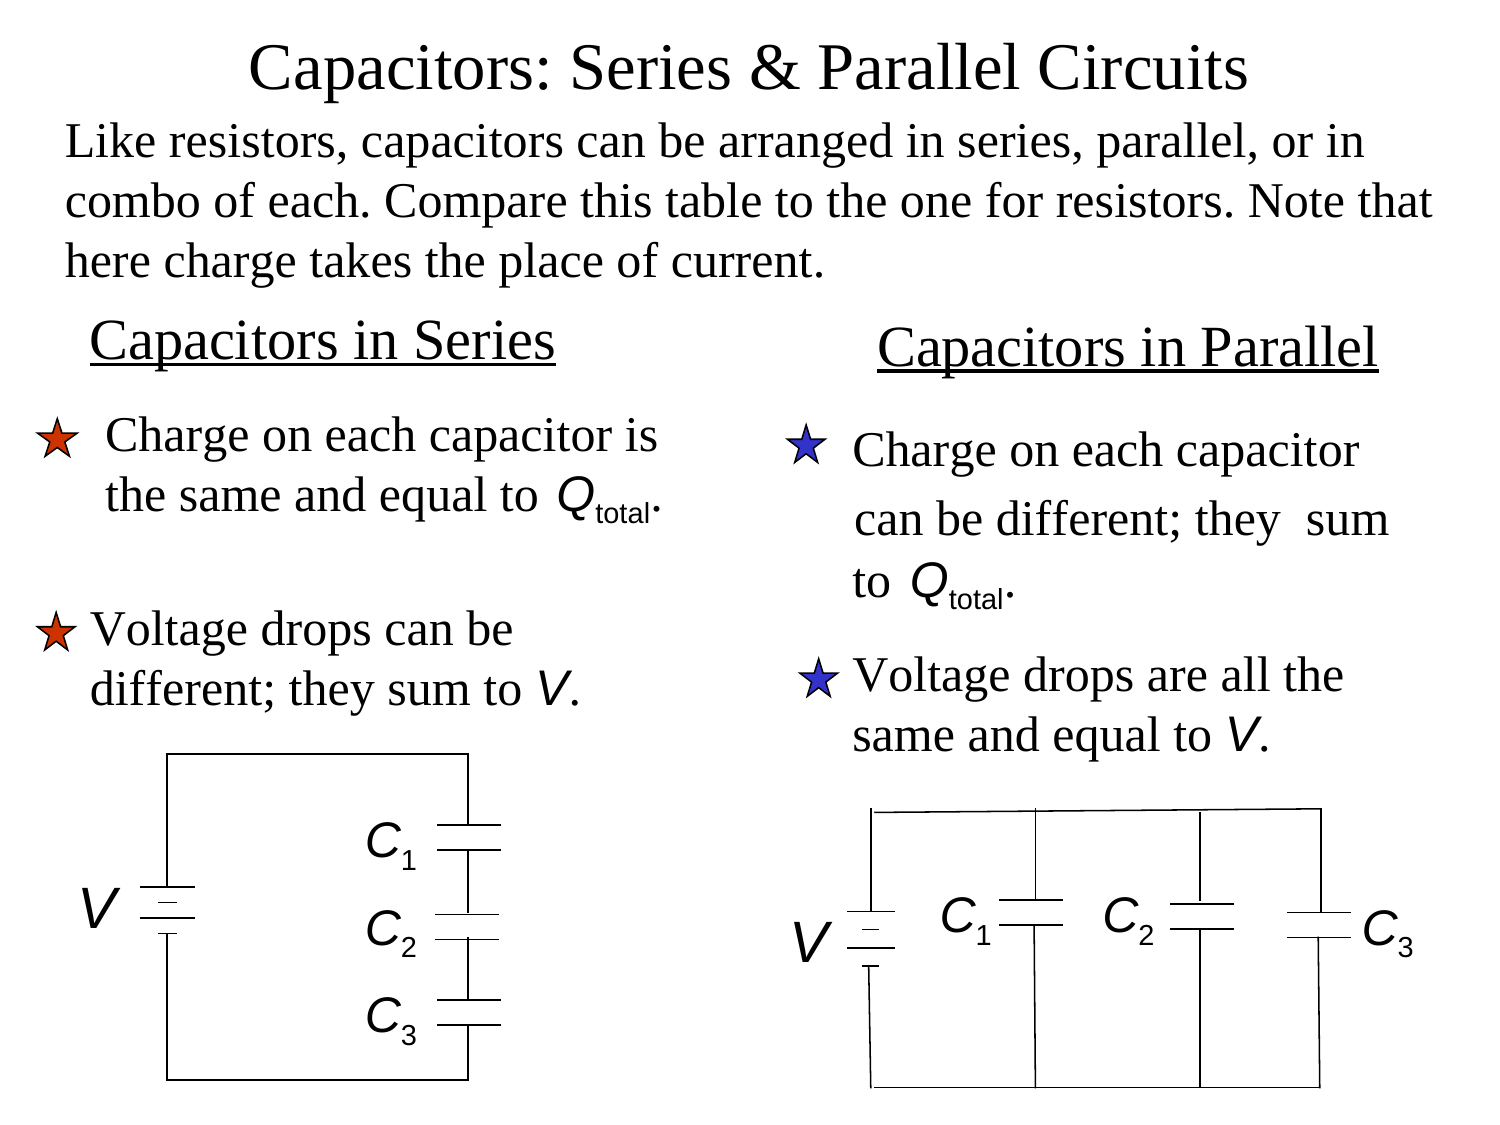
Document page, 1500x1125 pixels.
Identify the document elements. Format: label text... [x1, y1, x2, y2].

text_box V [62, 862, 125, 948]
text_box [37, 418, 78, 457]
text_box Charge on each capacitor is the same and equal to Qtotal. [90, 393, 700, 538]
text_box Capacitors in Parallel [862, 299, 1438, 386]
text_box Voltage drops are all the same and equal to V. [837, 633, 1401, 770]
text_box [787, 424, 824, 463]
text_box Voltage drops can be different; they sum to V. [74, 587, 700, 723]
text_box Charge on each capacitor can be different; they sum to Qtotal. [824, 399, 1500, 624]
text_box V [774, 896, 844, 983]
text_box Capacitors in Series [74, 296, 651, 380]
text_box Like resistors, capacitors can be arranged in series, parallel, or in combo of each. Compare this table to the one for resistors. Note that here charge takes the place of current. [50, 99, 1463, 296]
text_box [37, 612, 74, 650]
text_box C3 [349, 974, 457, 1059]
title Capacitors: Series & Parallel Circuits [112, 0, 1388, 99]
text_box C2 [1087, 874, 1191, 959]
text_box C1 [349, 799, 474, 884]
text_box C3 [1346, 887, 1451, 972]
text_box [799, 658, 837, 697]
text_box C2 [349, 887, 474, 972]
text_box C1 [924, 874, 1029, 959]
